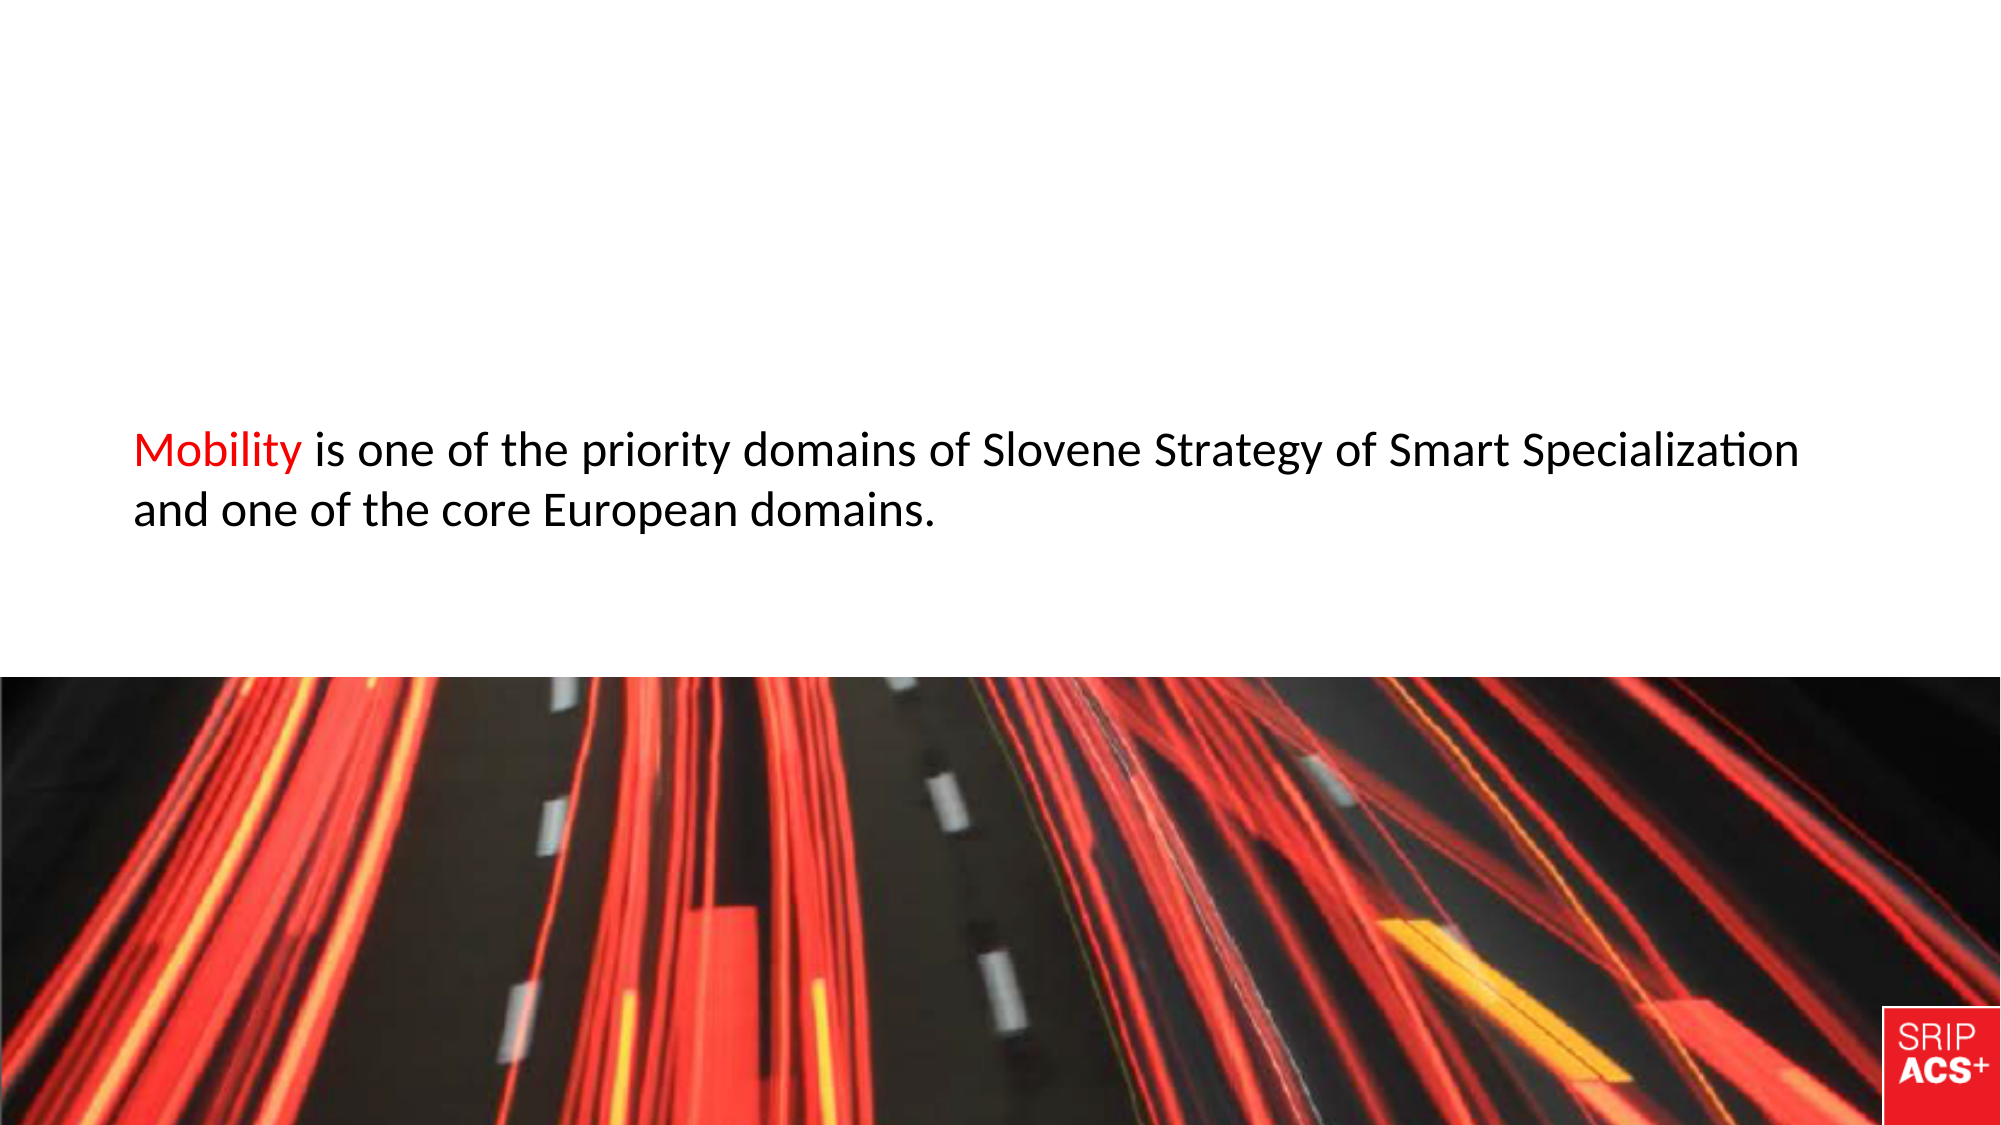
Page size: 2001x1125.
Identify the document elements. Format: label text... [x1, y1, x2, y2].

picture [0, 677, 2000, 1125]
text_box Mobility is one of the priority domains of Slovene Strategy of Smart Specialization and one of the core European domains. [118, 375, 1882, 577]
